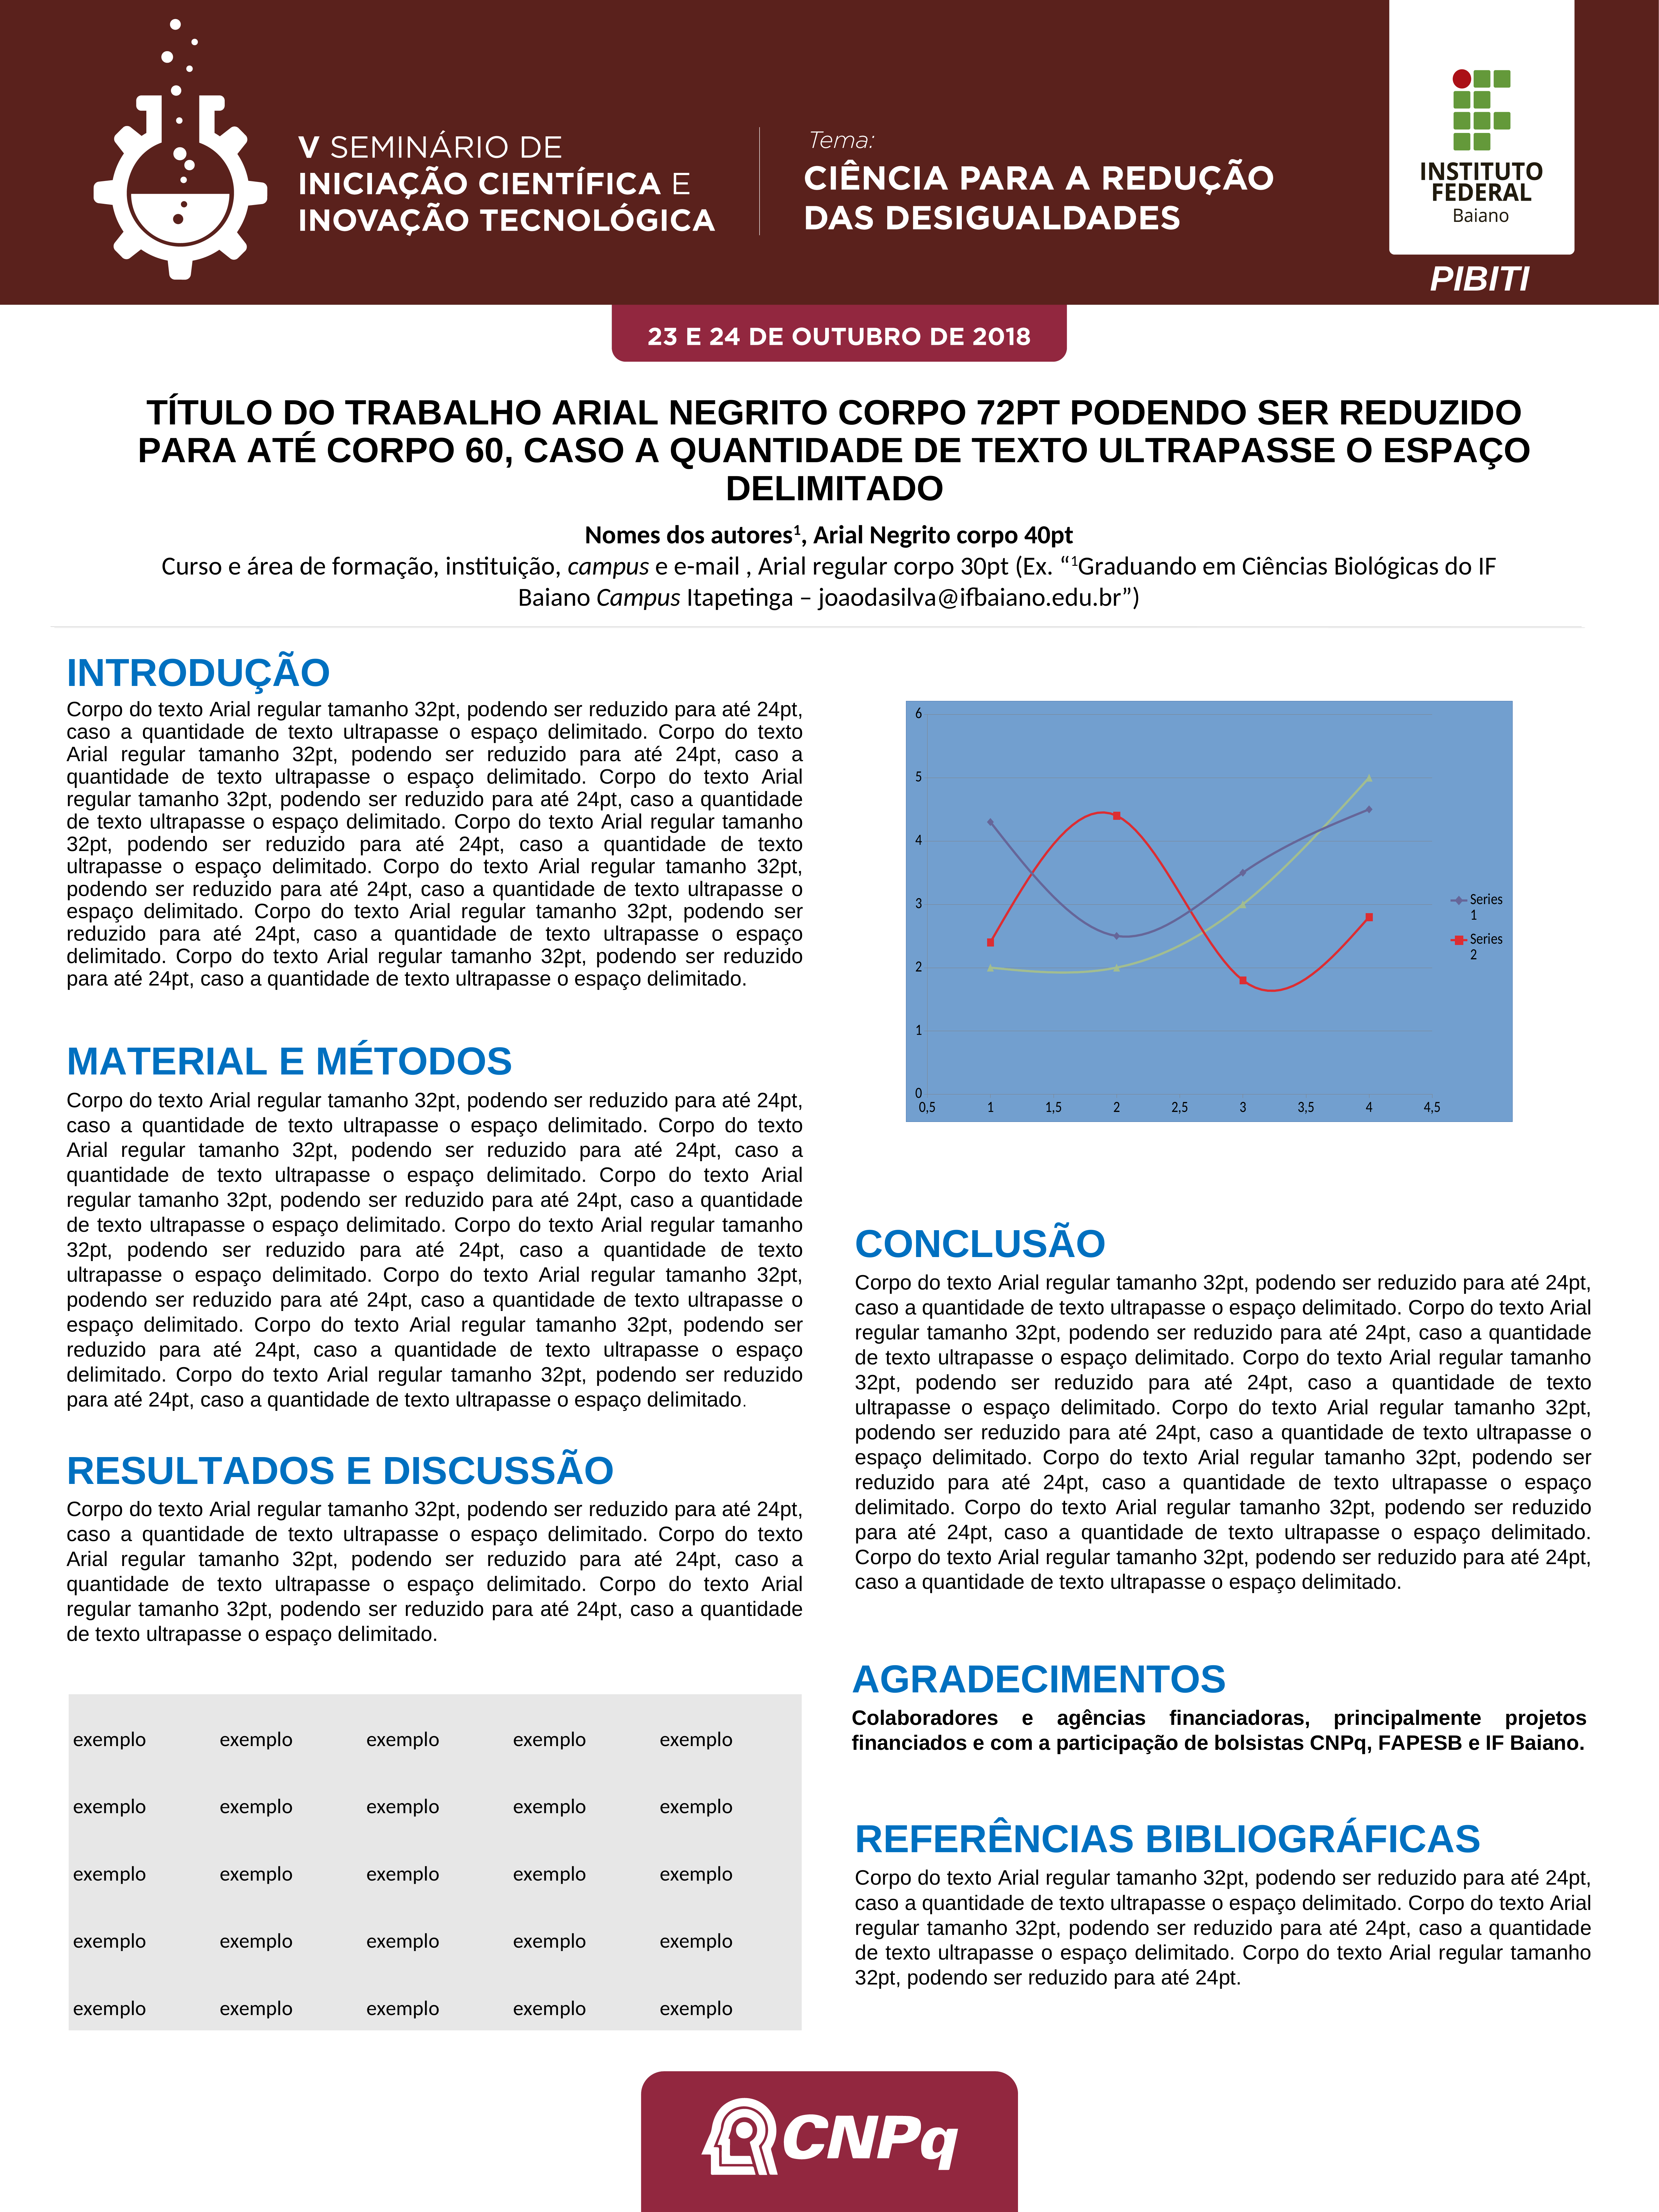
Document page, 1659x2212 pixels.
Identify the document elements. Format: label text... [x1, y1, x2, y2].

table_cell exemplo [509, 1829, 655, 1896]
picture [0, 0, 1659, 2212]
table_cell exemplo [215, 1761, 362, 1829]
table_cell exemplo [362, 1829, 509, 1896]
table_cell exemplo [509, 1761, 655, 1829]
table_cell exemplo [362, 1963, 509, 2030]
table_cell exemplo [362, 1896, 509, 1963]
table_cell exemplo [215, 1896, 362, 1963]
table_cell exemplo [655, 1761, 802, 1829]
table_cell exemplo [69, 1963, 215, 2030]
table_cell exemplo [69, 1829, 215, 1896]
text_box REFERÊNCIAS BIBLIOGRÁFICAS Corpo do texto Arial regular tamanho 32pt, podendo ser reduzido para até 24pt, caso a quantidade de texto ultrapasse o espaço delimitado. Corpo do texto Arial regular tamanho 32pt, podendo ser reduzido para até 24pt, caso a quantidade de texto ultrapasse o espaço delimitado. Corpo do texto Arial regular tamanho 32pt, podendo ser reduzido para até 24pt. [855, 1813, 1593, 1945]
table_header exemplo [215, 1694, 362, 1761]
text_box RESULTADOS E DISCUSSÃO Corpo do texto Arial regular tamanho 32pt, podendo ser reduzido para até 24pt, caso a quantidade de texto ultrapasse o espaço delimitado. Corpo do texto Arial regular tamanho 32pt, podendo ser reduzido para até 24pt, caso a quantidade de texto ultrapasse o espaço delimitado. Corpo do texto Arial regular tamanho 32pt, podendo ser reduzido para até 24pt, caso a quantidade de texto ultrapasse o espaço delimitado. [66, 1445, 804, 1651]
text_box MATERIAL E MÉTODOS Corpo do texto Arial regular tamanho 32pt, podendo ser reduzido para até 24pt, caso a quantidade de texto ultrapasse o espaço delimitado. Corpo do texto Arial regular tamanho 32pt, podendo ser reduzido para até 24pt, caso a quantidade de texto ultrapasse o espaço delimitado. Corpo do texto Arial regular tamanho 32pt, podendo ser reduzido para até 24pt, caso a quantidade de texto ultrapasse o espaço delimitado. Corpo do texto Arial regular tamanho 32pt, podendo ser reduzido para até 24pt, caso a quantidade de texto ultrapasse o espaço delimitado. Corpo do texto Arial regular tamanho 32pt, podendo ser reduzido para até 24pt, caso a quantidade de texto ultrapasse o espaço delimitado. Corpo do texto Arial regular tamanho 32pt, podendo ser reduzido para até 24pt, caso a quantidade de texto ultrapasse o espaço delimitado. Corpo do texto Arial regular tamanho 32pt, podendo ser reduzido para até 24pt, caso a quantidade de texto ultrapasse o espaço delimitado. [66, 1035, 804, 1274]
table_cell exemplo [509, 1896, 655, 1963]
text_box PIBITI [1360, 223, 1600, 336]
table_header exemplo [509, 1694, 655, 1761]
table_cell exemplo [655, 1963, 802, 2030]
table_cell exemplo [215, 1963, 362, 2030]
text_box CONCLUSÃO Corpo do texto Arial regular tamanho 32pt, podendo ser reduzido para até 24pt, caso a quantidade de texto ultrapasse o espaço delimitado. Corpo do texto Arial regular tamanho 32pt, podendo ser reduzido para até 24pt, caso a quantidade de texto ultrapasse o espaço delimitado. Corpo do texto Arial regular tamanho 32pt, podendo ser reduzido para até 24pt, caso a quantidade de texto ultrapasse o espaço delimitado. Corpo do texto Arial regular tamanho 32pt, podendo ser reduzido para até 24pt, caso a quantidade de texto ultrapasse o espaço delimitado. Corpo do texto Arial regular tamanho 32pt, podendo ser reduzido para até 24pt, caso a quantidade de texto ultrapasse o espaço delimitado. Corpo do texto Arial regular tamanho 32pt, podendo ser reduzido para até 24pt, caso a quantidade de texto ultrapasse o espaço delimitado. Corpo do texto Arial regular tamanho 32pt, podendo ser reduzido para até 24pt, caso a quantidade de texto ultrapasse o espaço delimitado. [855, 1218, 1593, 1456]
chart [885, 700, 1596, 1161]
table_cell exemplo [69, 1896, 215, 1963]
text_box Nomes dos autores1, Arial Negrito corpo 40pt Curso e área de formação, instituição, campus e e-mail , Arial regular corpo 30pt (Ex. “1Graduando em Ciências Biológicas do IF Baiano Campus Itapetinga – joaodasilva@ifbaiano.edu.br”) [124, 508, 1535, 621]
table_cell exemplo [215, 1829, 362, 1896]
text_box AGRADECIMENTOS Colaboradores e agências financiadoras, principalmente projetos financiados e com a participação de bolsistas CNPq, FAPESB e IF Baiano. [847, 1651, 1593, 1744]
table_header exemplo [362, 1694, 509, 1761]
table_cell exemplo [509, 1963, 655, 2030]
text_box INTRODUÇÃO Corpo do texto Arial regular tamanho 32pt, podendo ser reduzido para até 24pt, caso a quantidade de texto ultrapasse o espaço delimitado. Corpo do texto Arial regular tamanho 32pt, podendo ser reduzido para até 24pt, caso a quantidade de texto ultrapasse o espaço delimitado. Corpo do texto Arial regular tamanho 32pt, podendo ser reduzido para até 24pt, caso a quantidade de texto ultrapasse o espaço delimitado. Corpo do texto Arial regular tamanho 32pt, podendo ser reduzido para até 24pt, caso a quantidade de texto ultrapasse o espaço delimitado. Corpo do texto Arial regular tamanho 32pt, podendo ser reduzido para até 24pt, caso a quantidade de texto ultrapasse o espaço delimitado. Corpo do texto Arial regular tamanho 32pt, podendo ser reduzido para até 24pt, caso a quantidade de texto ultrapasse o espaço delimitado. Corpo do texto Arial regular tamanho 32pt, podendo ser reduzido para até 24pt, caso a quantidade de texto ultrapasse o espaço delimitado. [66, 652, 804, 927]
table_cell exemplo [69, 1761, 215, 1829]
table_header exemplo [69, 1694, 215, 1761]
table_cell exemplo [655, 1896, 802, 1963]
text_box TÍTULO DO TRABALHO ARIAL NEGRITO CORPO 72PT PODENDO SER REDUZIDO PARA ATÉ CORPO 60, CASO A QUANTIDADE DE TEXTO ULTRAPASSE O ESPAÇO DELIMITADO [70, 394, 1600, 508]
table_header exemplo [655, 1694, 802, 1761]
table_cell exemplo [362, 1761, 509, 1829]
table_cell exemplo [655, 1829, 802, 1896]
